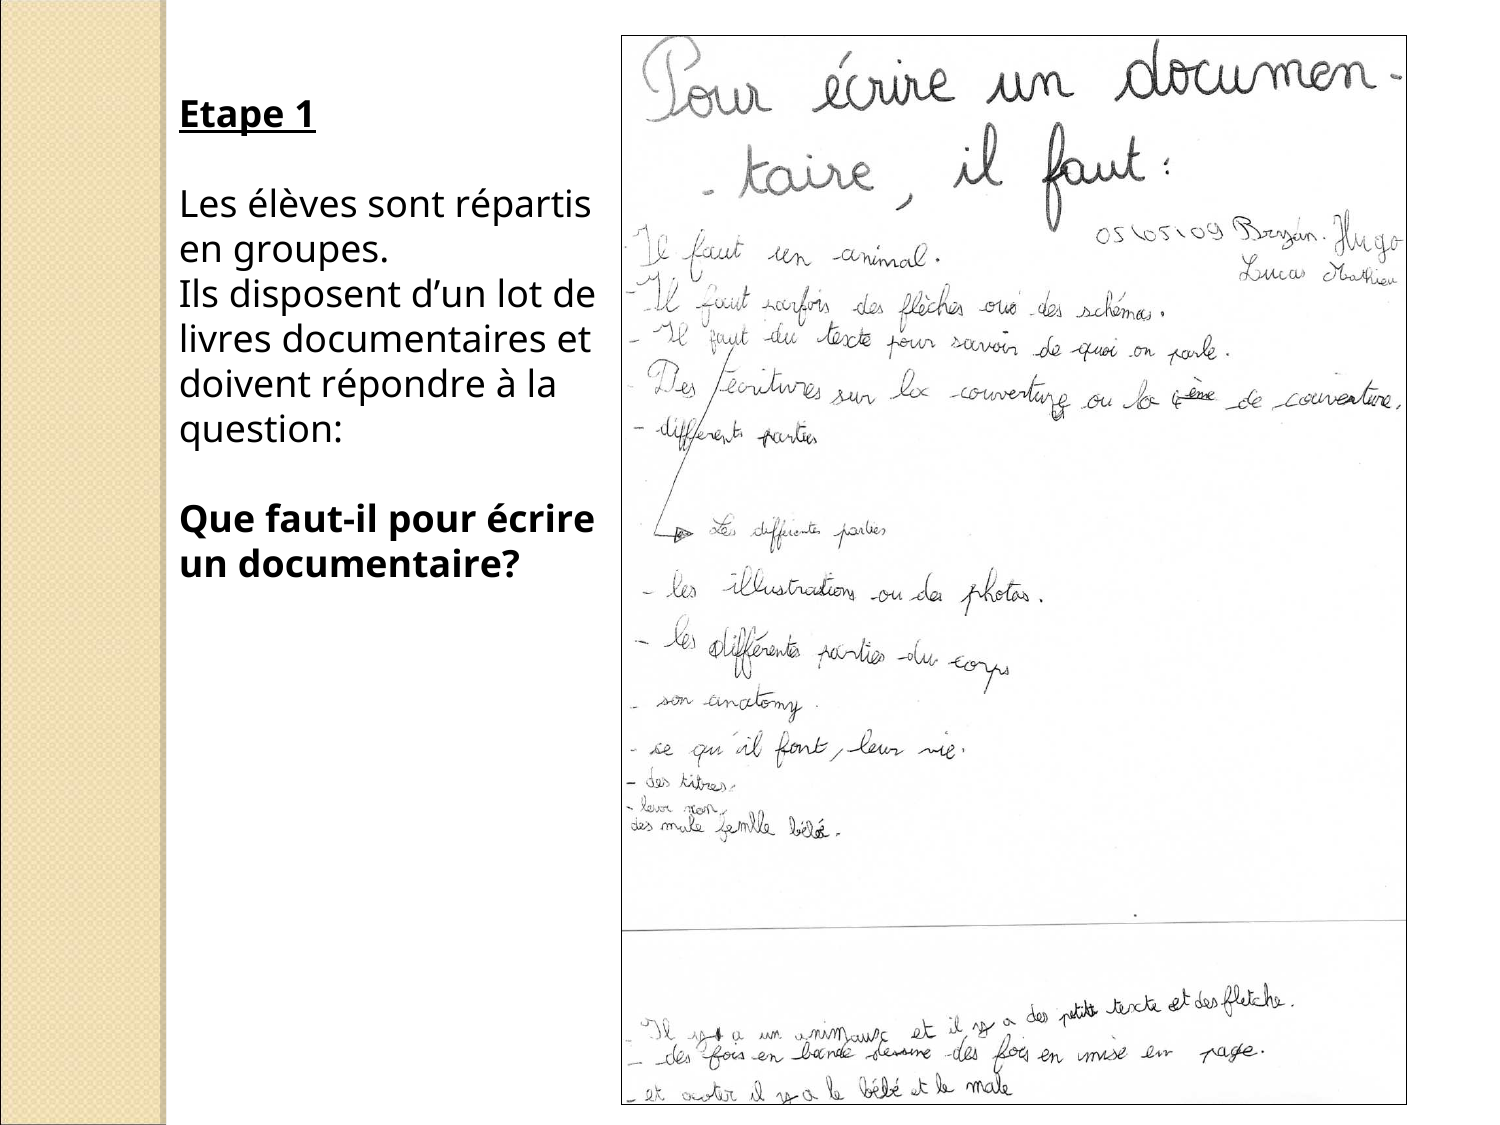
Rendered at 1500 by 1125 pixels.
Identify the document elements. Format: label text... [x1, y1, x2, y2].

picture [621, 35, 1407, 1105]
picture [0, 0, 166, 1125]
text_box Etape 1 Les élèves sont répartis en groupes. Ils disposent d’un lot de livres documentaires et doivent répondre à la question: Que faut-il pour écrire un documentaire? [164, 81, 621, 593]
